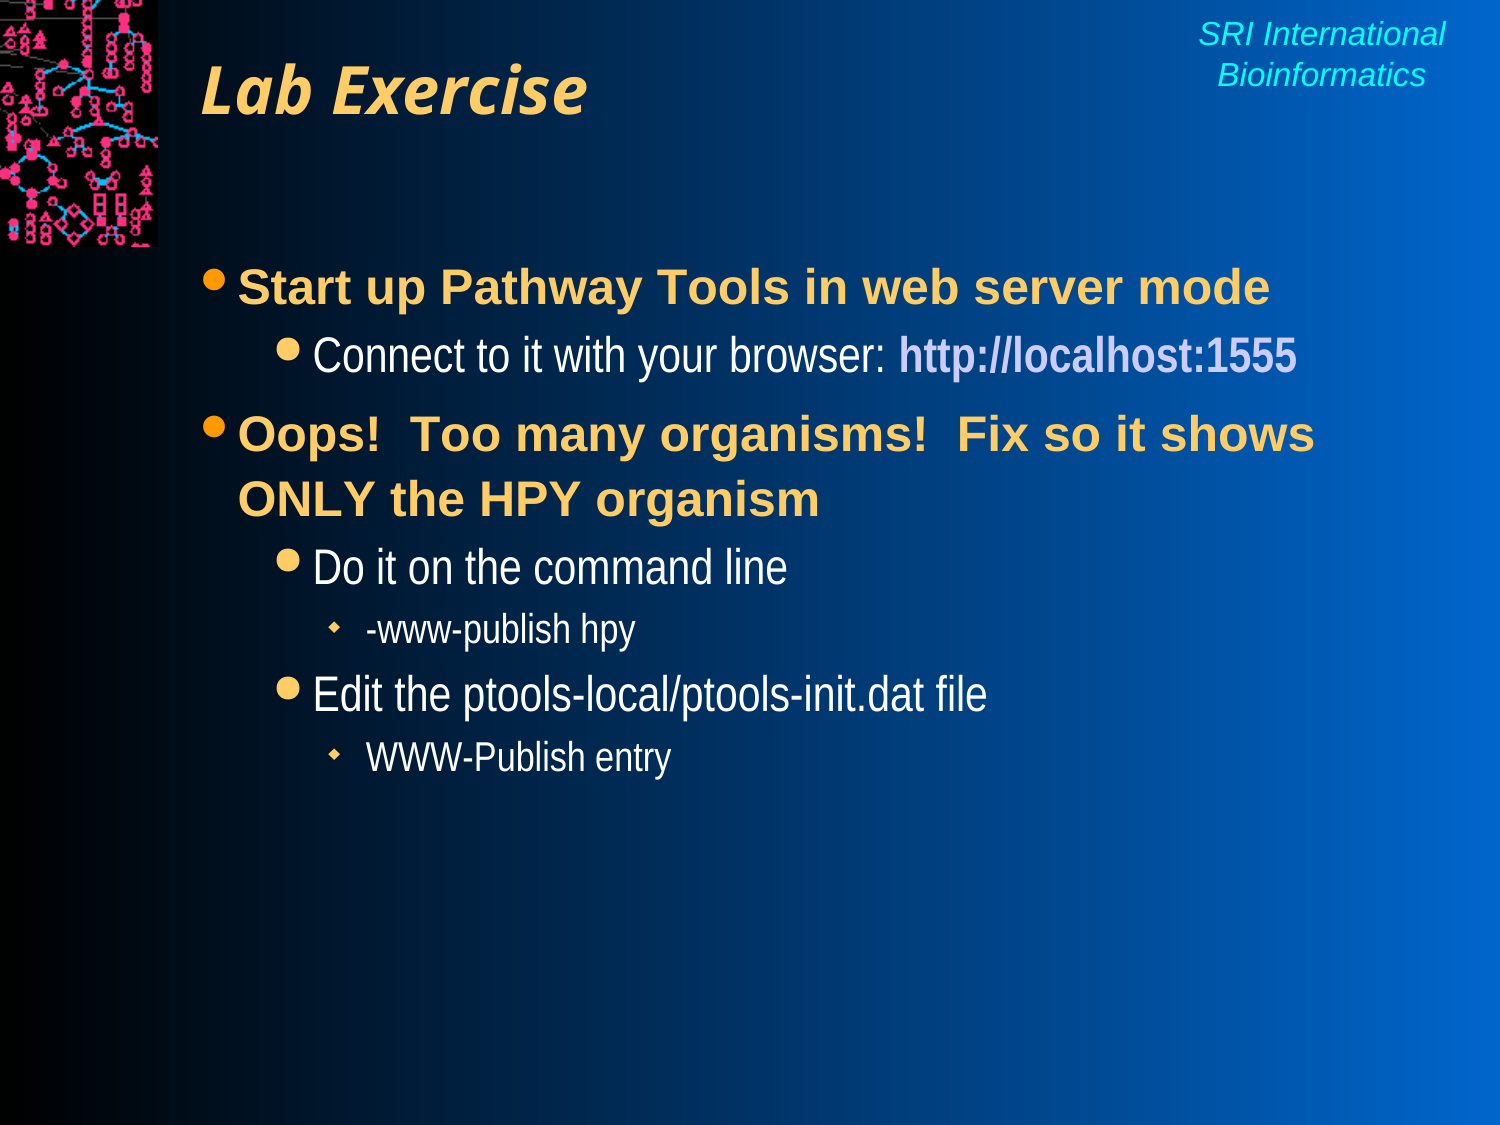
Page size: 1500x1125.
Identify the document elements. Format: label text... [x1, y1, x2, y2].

list Start up Pathway Tools in web server mode Connect to it with your browser: http://localhost:1555 Oops! Too many organisms! Fix so it shows ONLY the HPY organism Do it on the command line -www-publish hpy Edit the ptools-local/ptools-init.dat file WWW-Publish entry [200, 249, 1459, 1020]
picture [0, 0, 158, 247]
title Lab Exercise [200, 7, 1459, 177]
